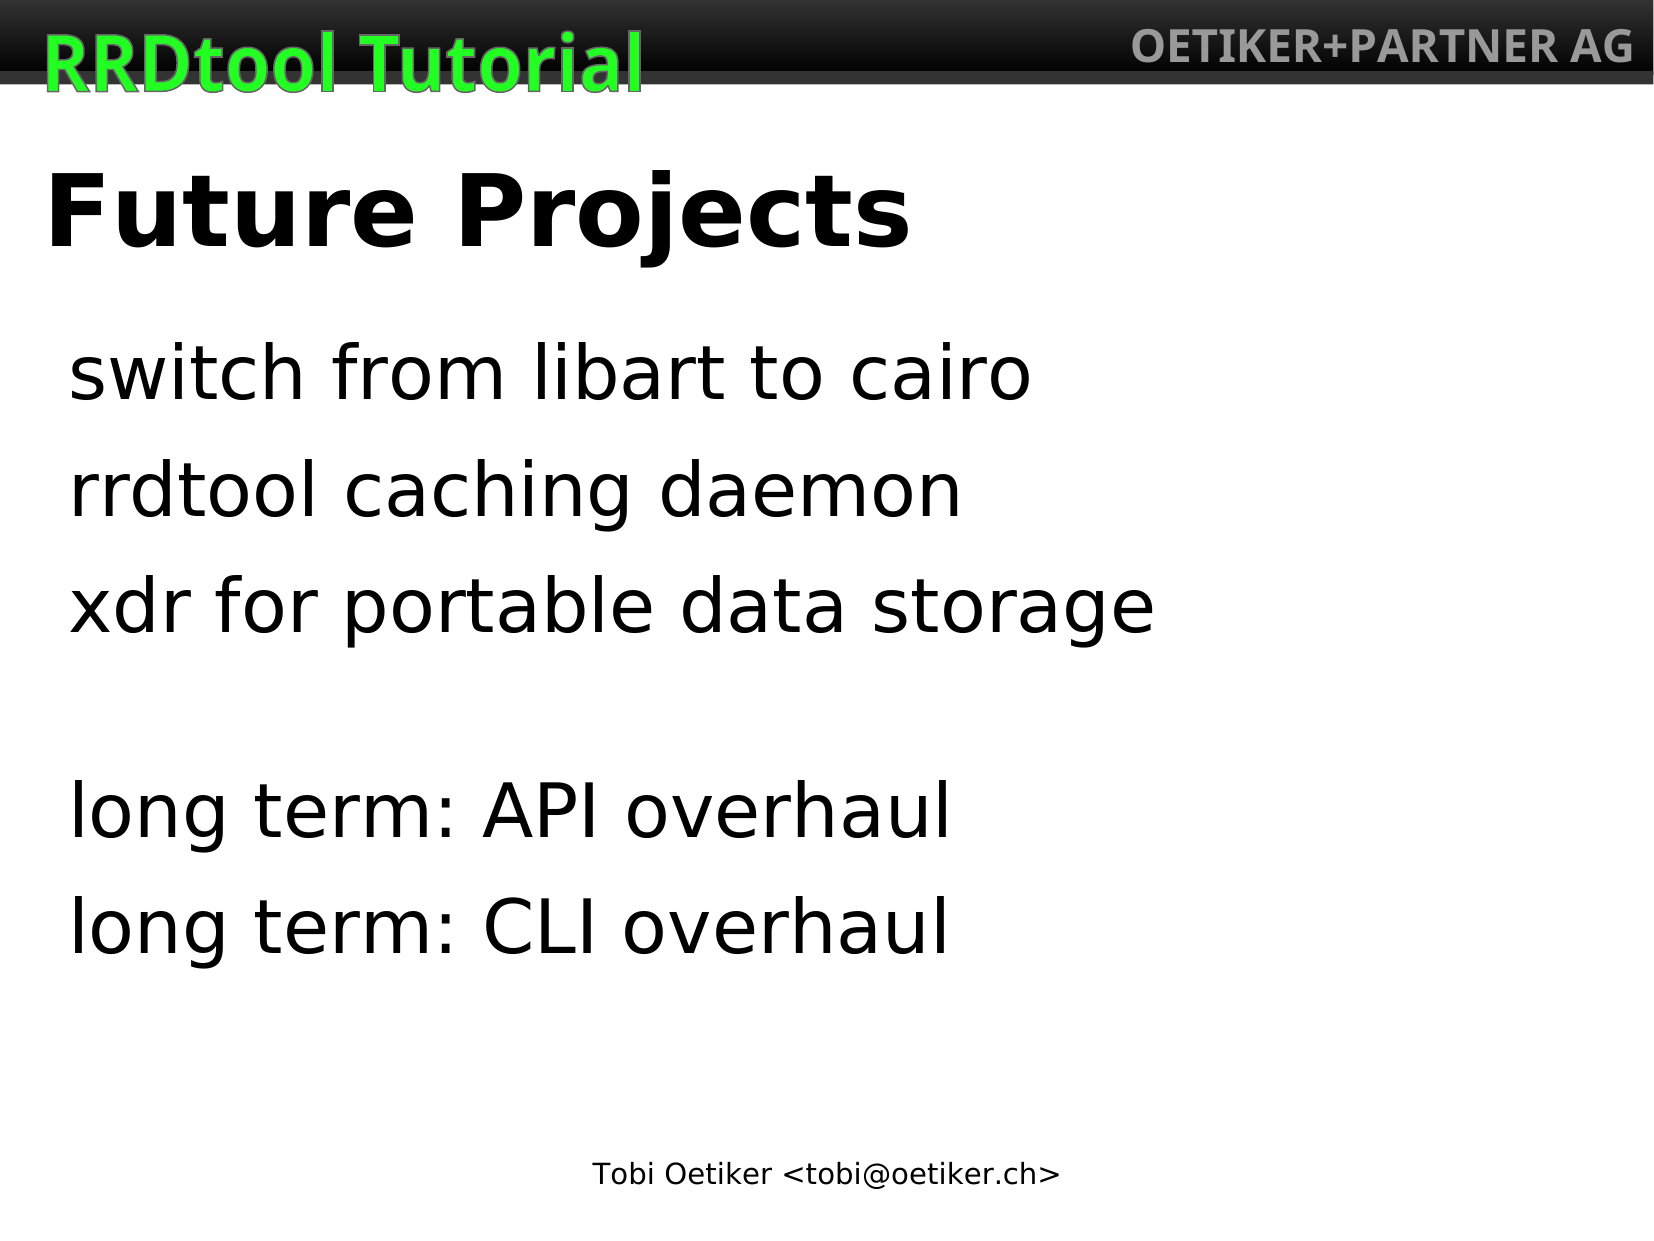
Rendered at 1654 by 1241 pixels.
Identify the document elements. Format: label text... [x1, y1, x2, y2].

title Future Projects [43, 137, 1582, 287]
list switch from libart to cairo rrdtool caching daemon xdr for portable data storage long term: API overhaul long term: CLI overhaul [50, 329, 1571, 1099]
